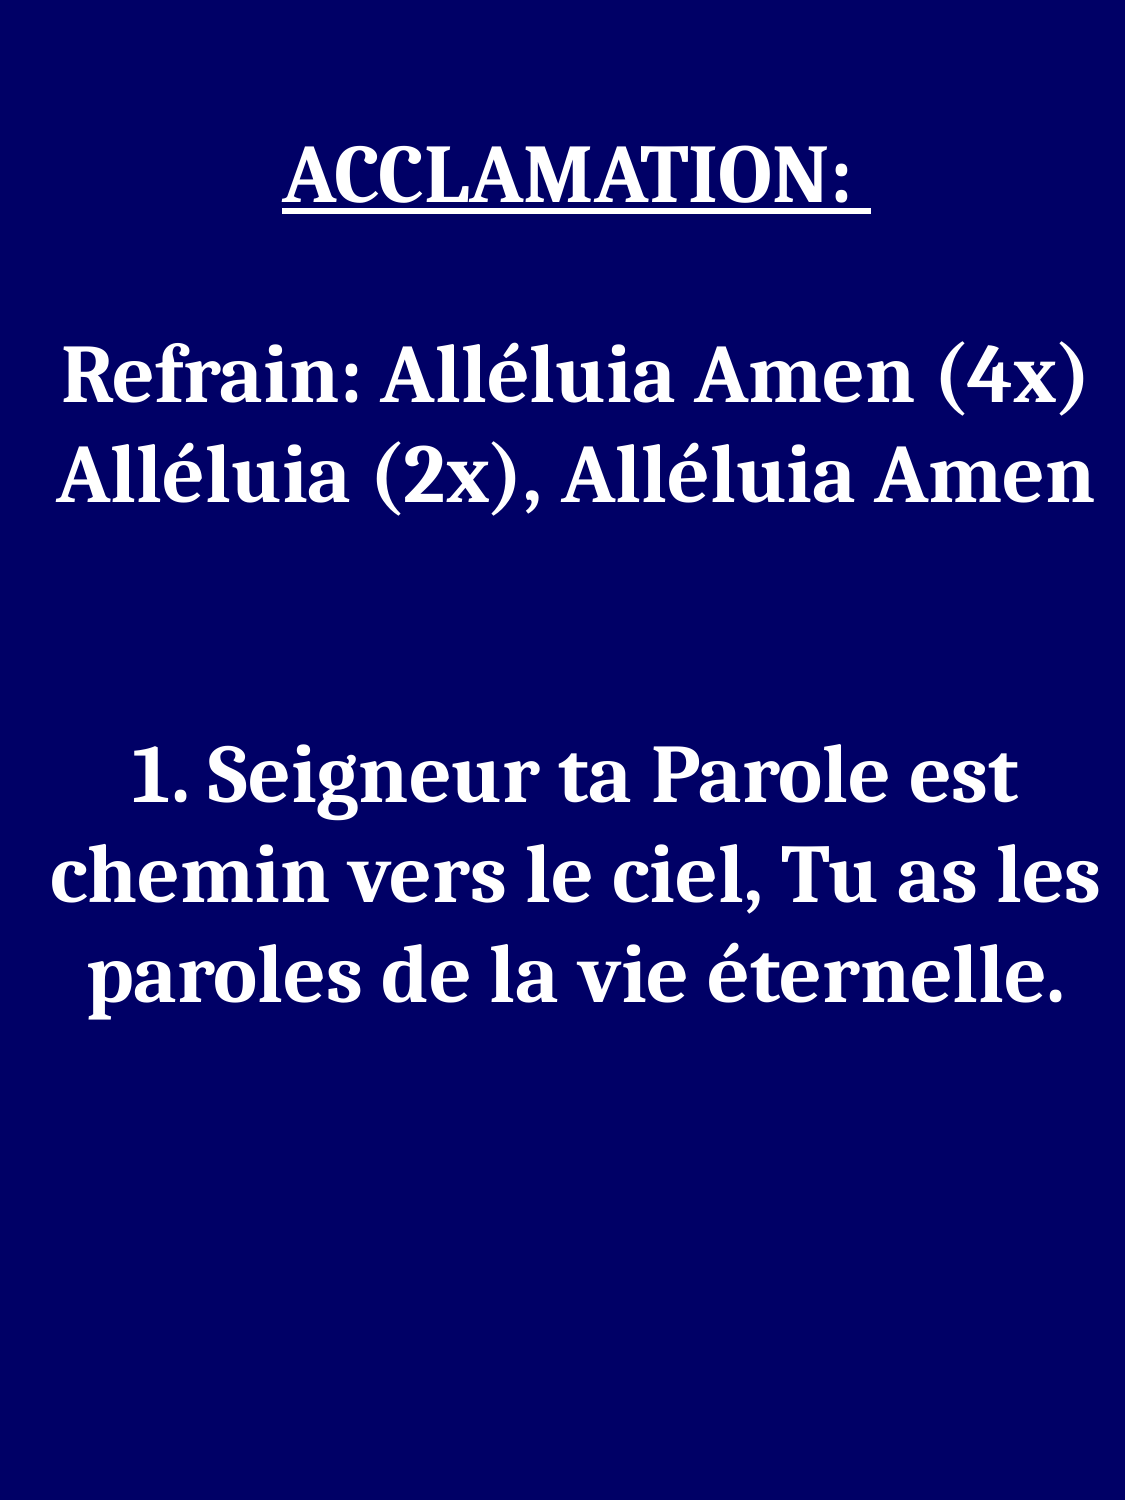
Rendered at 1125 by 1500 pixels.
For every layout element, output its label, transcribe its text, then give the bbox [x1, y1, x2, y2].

text_box ACCLAMATION: Refrain: Alléluia Amen (4x) Alléluia (2x), Alléluia Amen 1. Seigneur ta Parole est chemin vers le ciel, Tu as les paroles de la vie éternelle. [28, 112, 1125, 1307]
